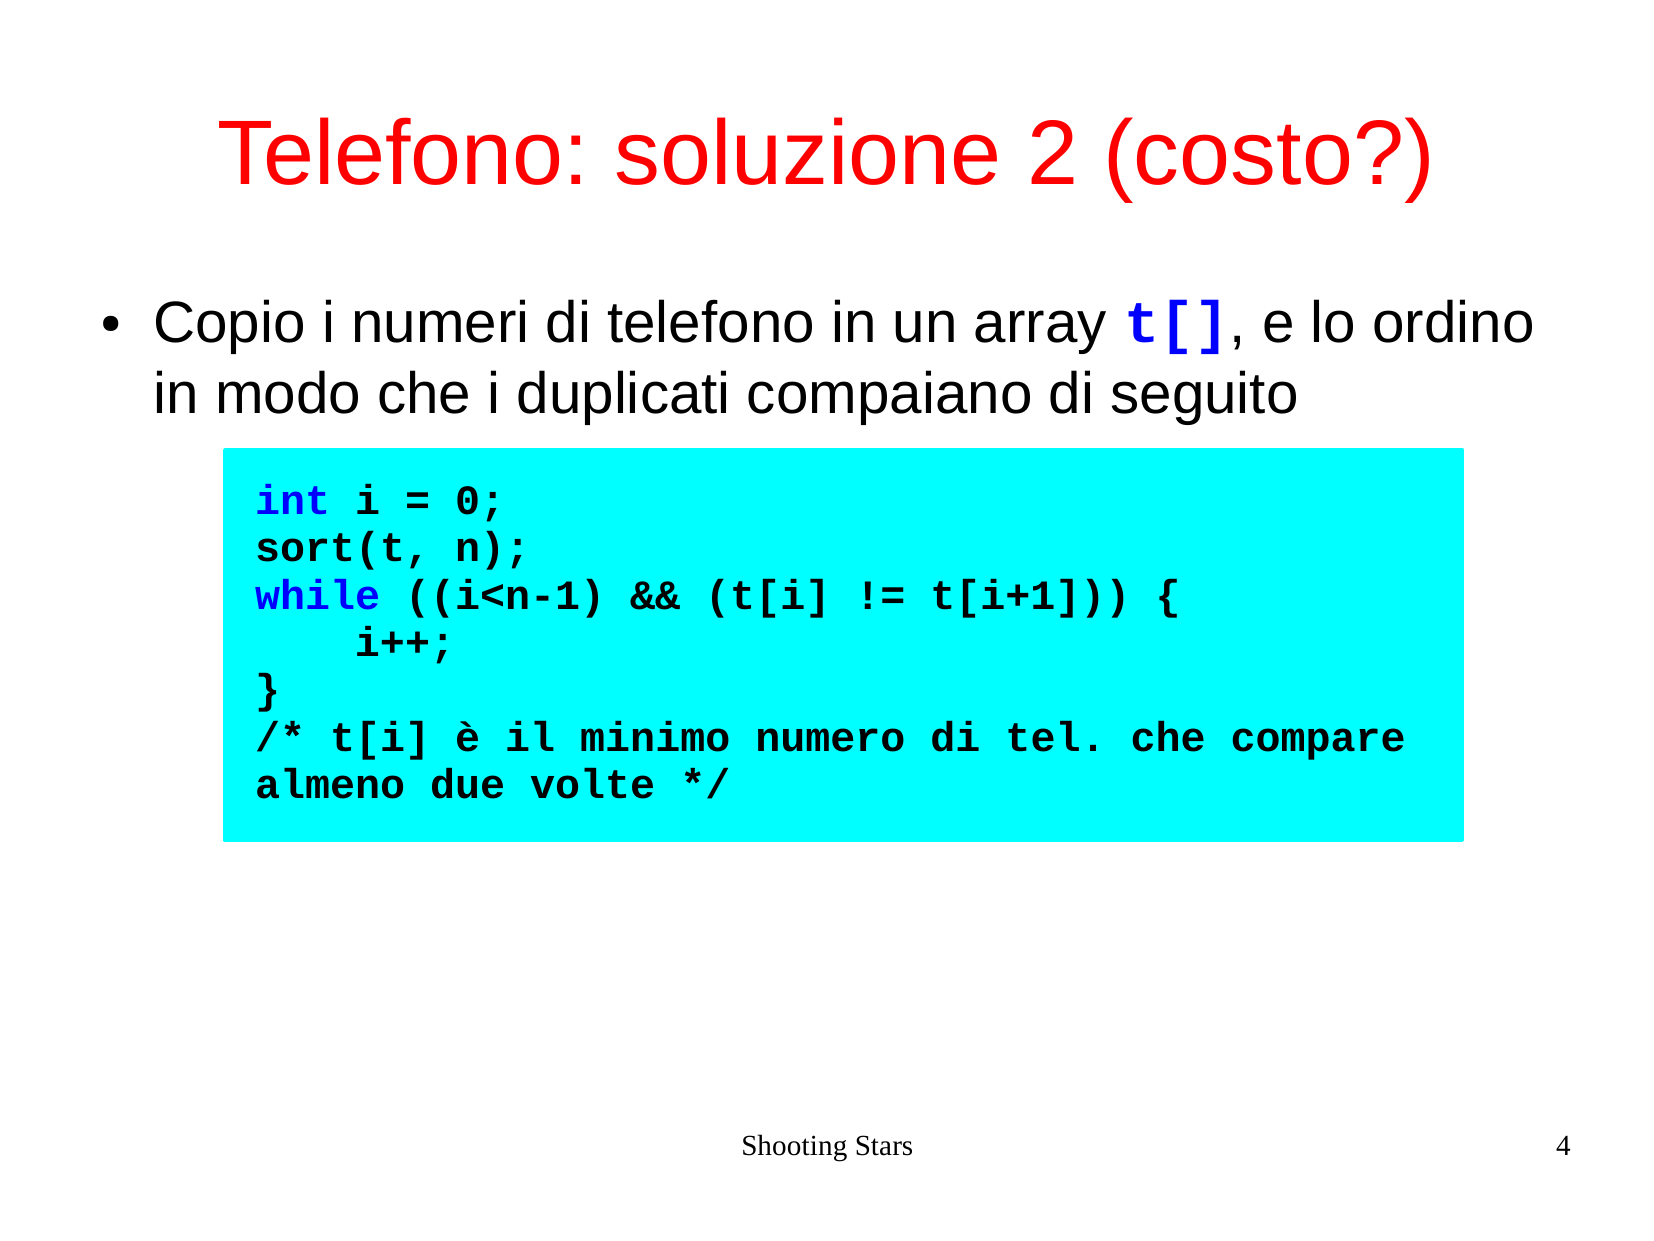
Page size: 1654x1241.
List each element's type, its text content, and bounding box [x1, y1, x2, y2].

list Copio i numeri di telefono in un array t[], e lo ordino in modo che i duplicati compaiano di seguito [82, 290, 1571, 1109]
text_box int i = 0; sort(t, n); while ((i<n-1) && (t[i] != t[i+1])) { i++; } /* t[i] è il minimo numero di tel. che compare almeno due volte */ [225, 450, 1463, 841]
title Telefono: soluzione 2 (costo?) [82, 49, 1571, 257]
